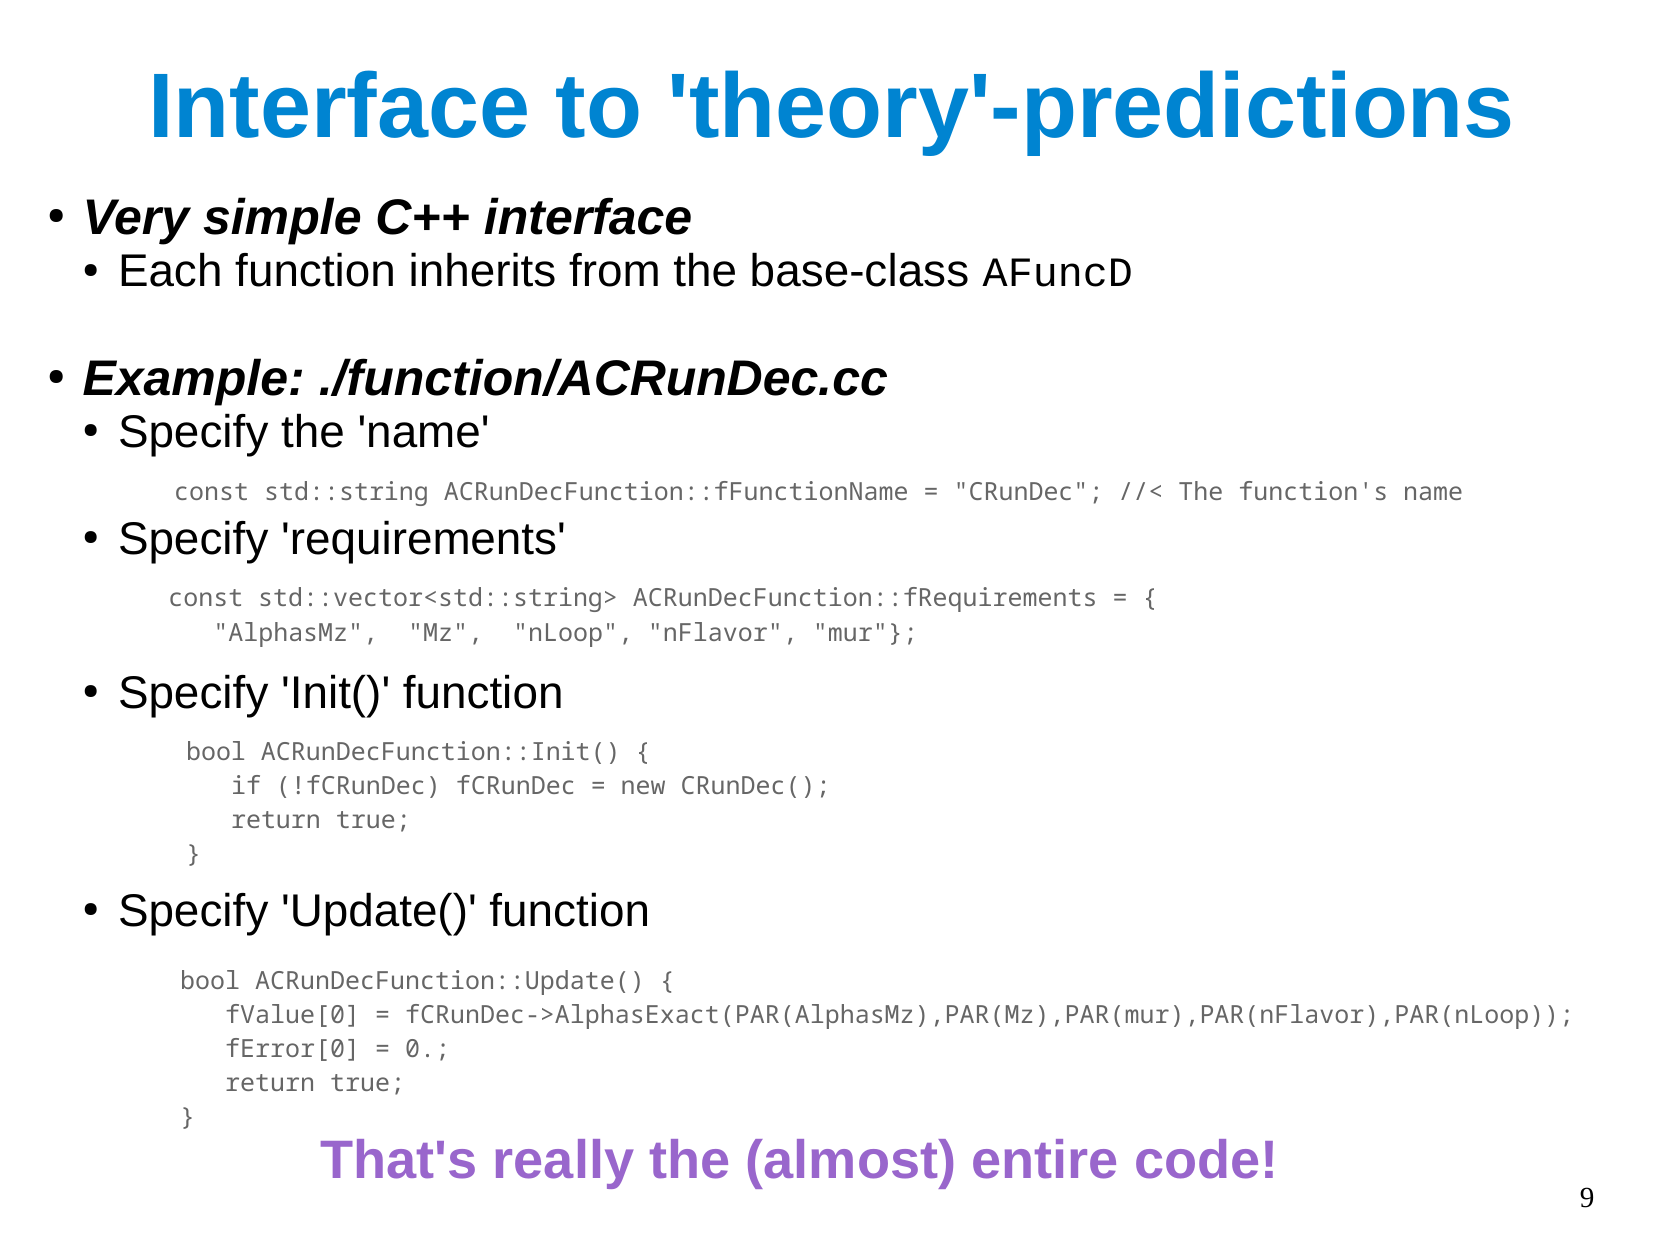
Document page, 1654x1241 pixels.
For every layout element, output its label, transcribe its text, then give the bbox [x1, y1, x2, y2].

title Interface to 'theory'-predictions [70, 35, 1595, 178]
text_box That's really the (almost) entire code! [305, 1122, 1295, 1198]
text_box bool ACRunDecFunction::Update() { fValue[0] = fCRunDec->AlphasExact(PAR(AlphasMz),PAR(Mz),PAR(mur),PAR(nFlavor),PAR(nLoop)); fError[0] = 0.; return true; } [165, 955, 1642, 1146]
text_box const std::vector<std::string> ACRunDecFunction::fRequirements = { "AlphasMz", "Mz", "nLoop", "nFlavor", "mur"}; [153, 572, 1252, 676]
text_box bool ACRunDecFunction::Init() { if (!fCRunDec) fCRunDec = new CRunDec(); return true; } [171, 726, 1447, 859]
list Very simple C++ interface Each function inherits from the base-class AFuncD Example: ./function/ACRunDec.cc Specify the 'name' Specify 'requirements' Specify 'Init()' function Specify 'Update()' function [47, 188, 1595, 1134]
text_box const std::string ACRunDecFunction::fFunctionName = "CRunDec"; //< The function's name [159, 466, 1495, 511]
